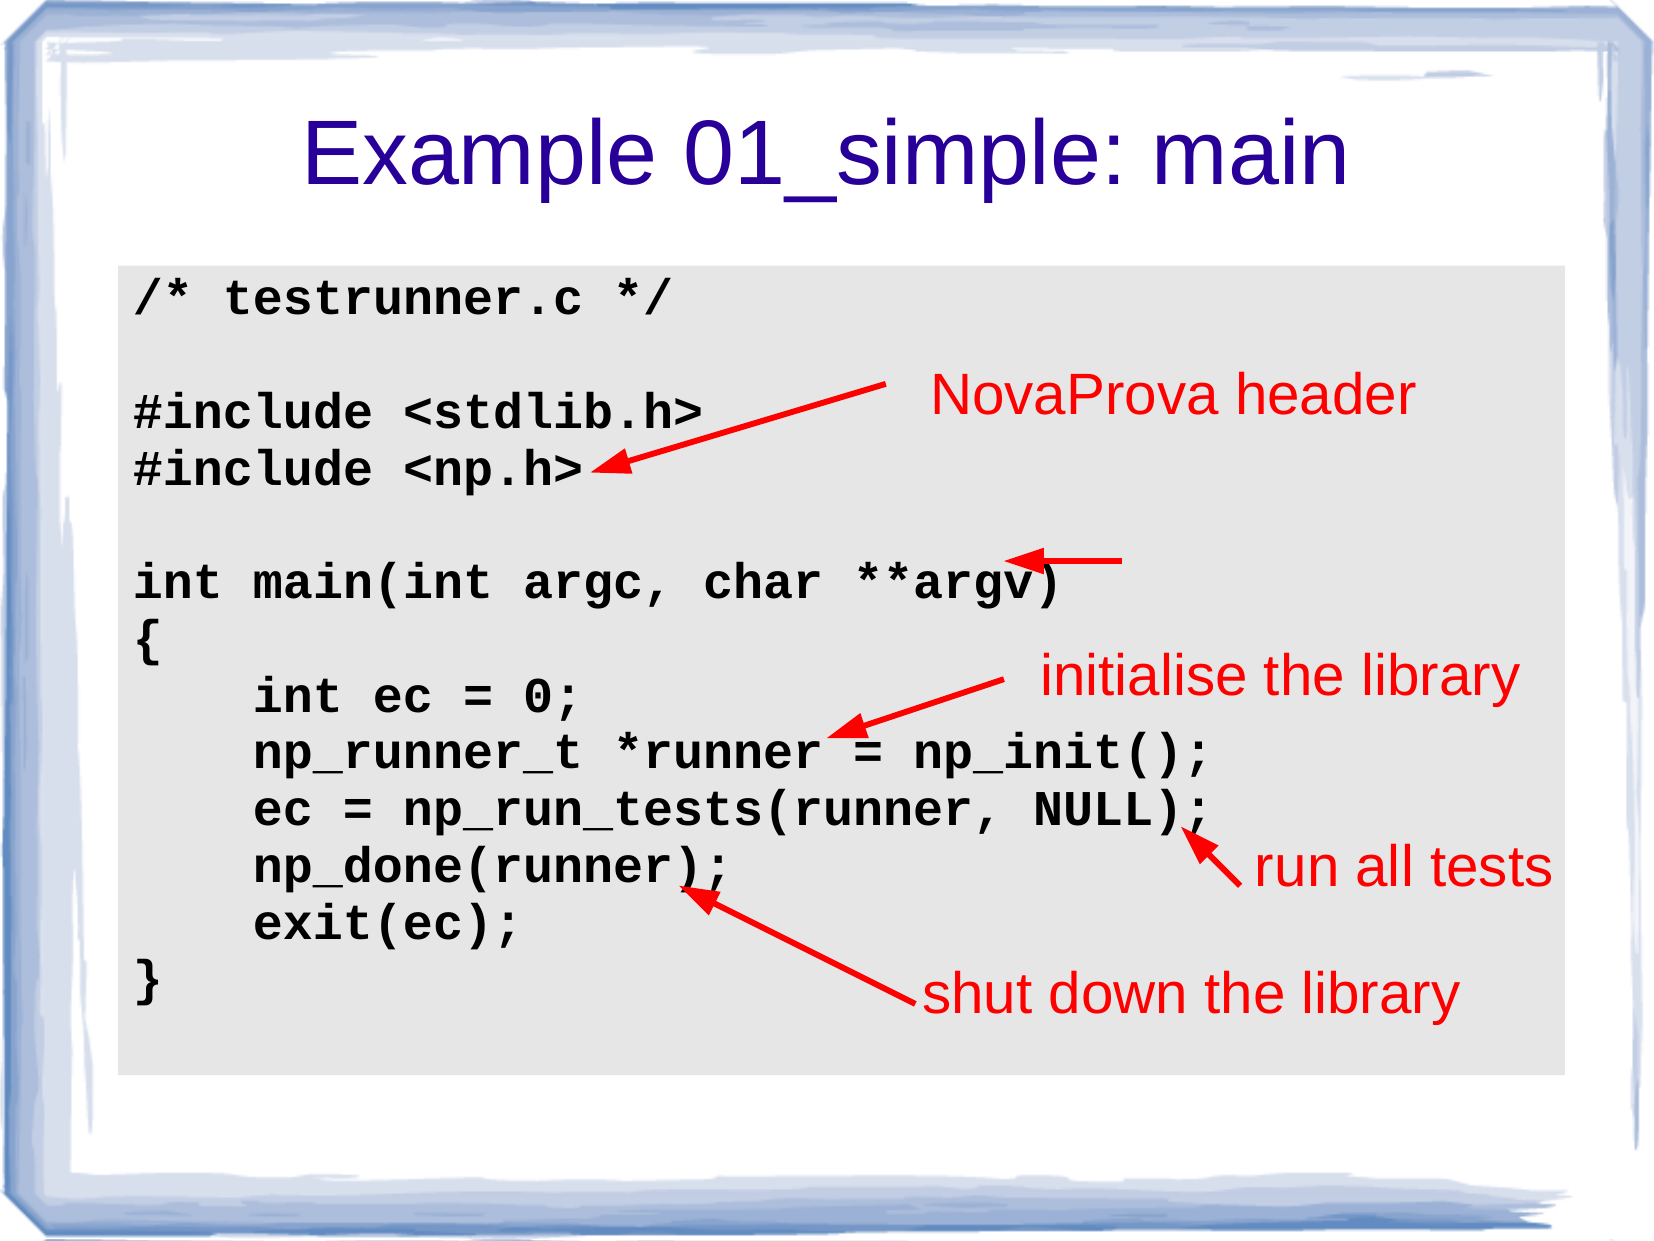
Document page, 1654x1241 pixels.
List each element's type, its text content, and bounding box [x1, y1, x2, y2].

text_box /* testrunner.c */ #include <stdlib.h> #include <np.h> int main(int argc, char **argv) { int ec = 0; np_runner_t *runner = np_init(); ec = np_run_tests(runner, NULL); np_done(runner); exit(ec); } [118, 265, 1565, 1076]
text_box initialise the library [1025, 634, 1537, 715]
text_box NovaProva header [915, 354, 1433, 435]
text_box run all tests [1240, 826, 1569, 916]
text_box shut down the library [907, 953, 1477, 1034]
picture [0, 0, 1654, 1241]
title Example 01_simple: main [82, 49, 1571, 257]
